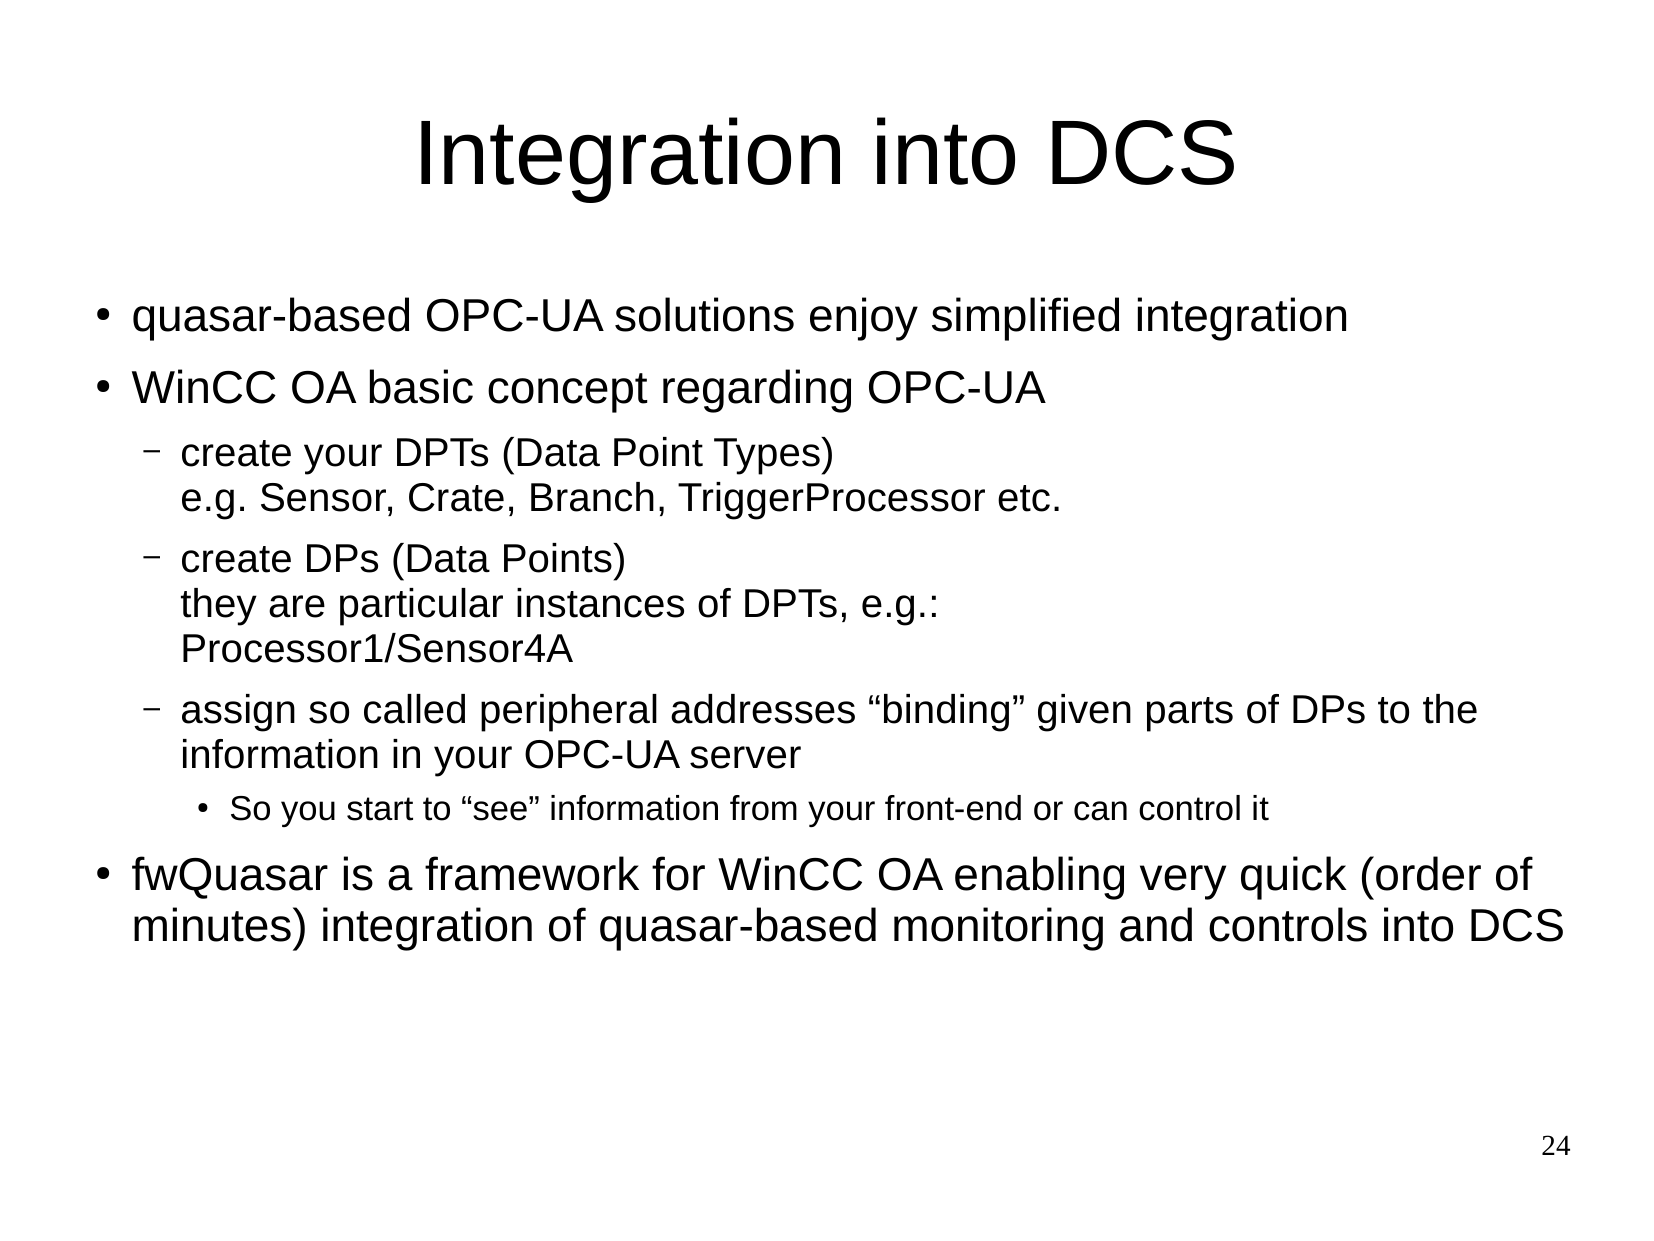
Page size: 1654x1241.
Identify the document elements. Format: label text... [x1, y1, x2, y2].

list quasar-based OPC-UA solutions enjoy simplified integration WinCC OA basic concept regarding OPC-UA create your DPTs (Data Point Types) e.g. Sensor, Crate, Branch, TriggerProcessor etc. create DPs (Data Points) they are particular instances of DPTs, e.g.: Processor1/Sensor4A assign so called peripheral addresses “binding” given parts of DPs to the information in your OPC-UA server So you start to “see” information from your front-end or can control it fwQuasar is a framework for WinCC OA enabling very quick (order of minutes) integration of quasar-based monitoring and controls into DCS [82, 290, 1571, 1010]
title Integration into DCS [82, 49, 1571, 257]
